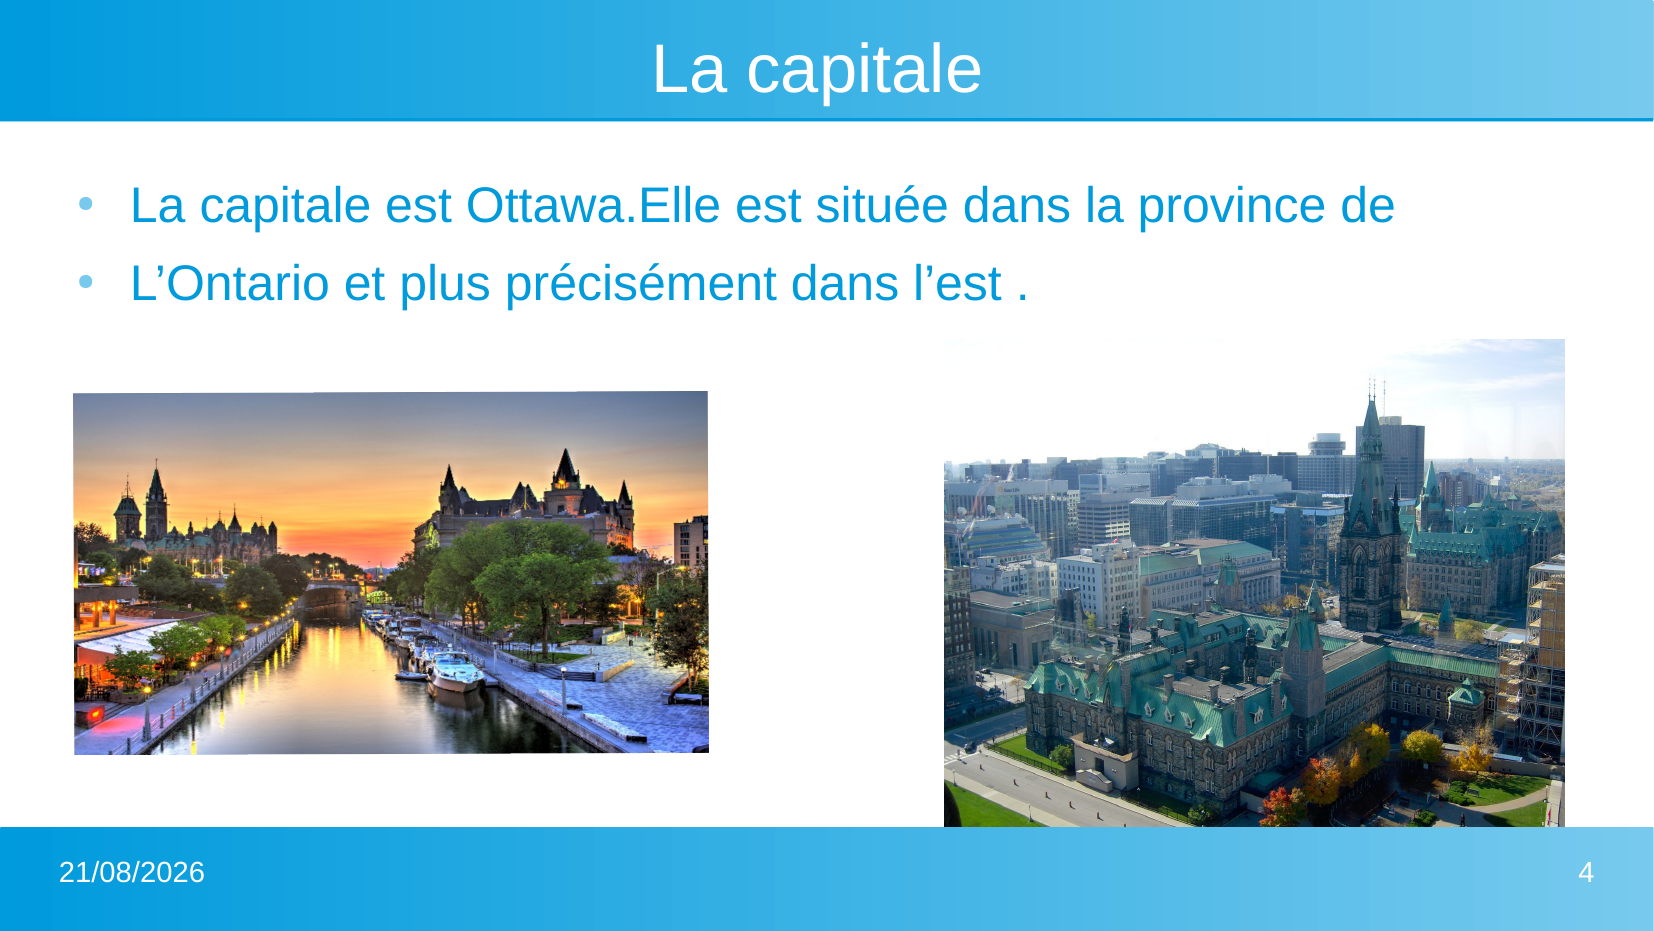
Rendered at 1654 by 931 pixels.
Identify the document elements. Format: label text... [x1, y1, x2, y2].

picture [944, 339, 1565, 827]
list La capitale est Ottawa.Elle est située dans la province de L’Ontario et plus précisément dans l’est . [59, 177, 1595, 827]
title La capitale [59, 29, 1595, 108]
picture [72, 391, 709, 756]
